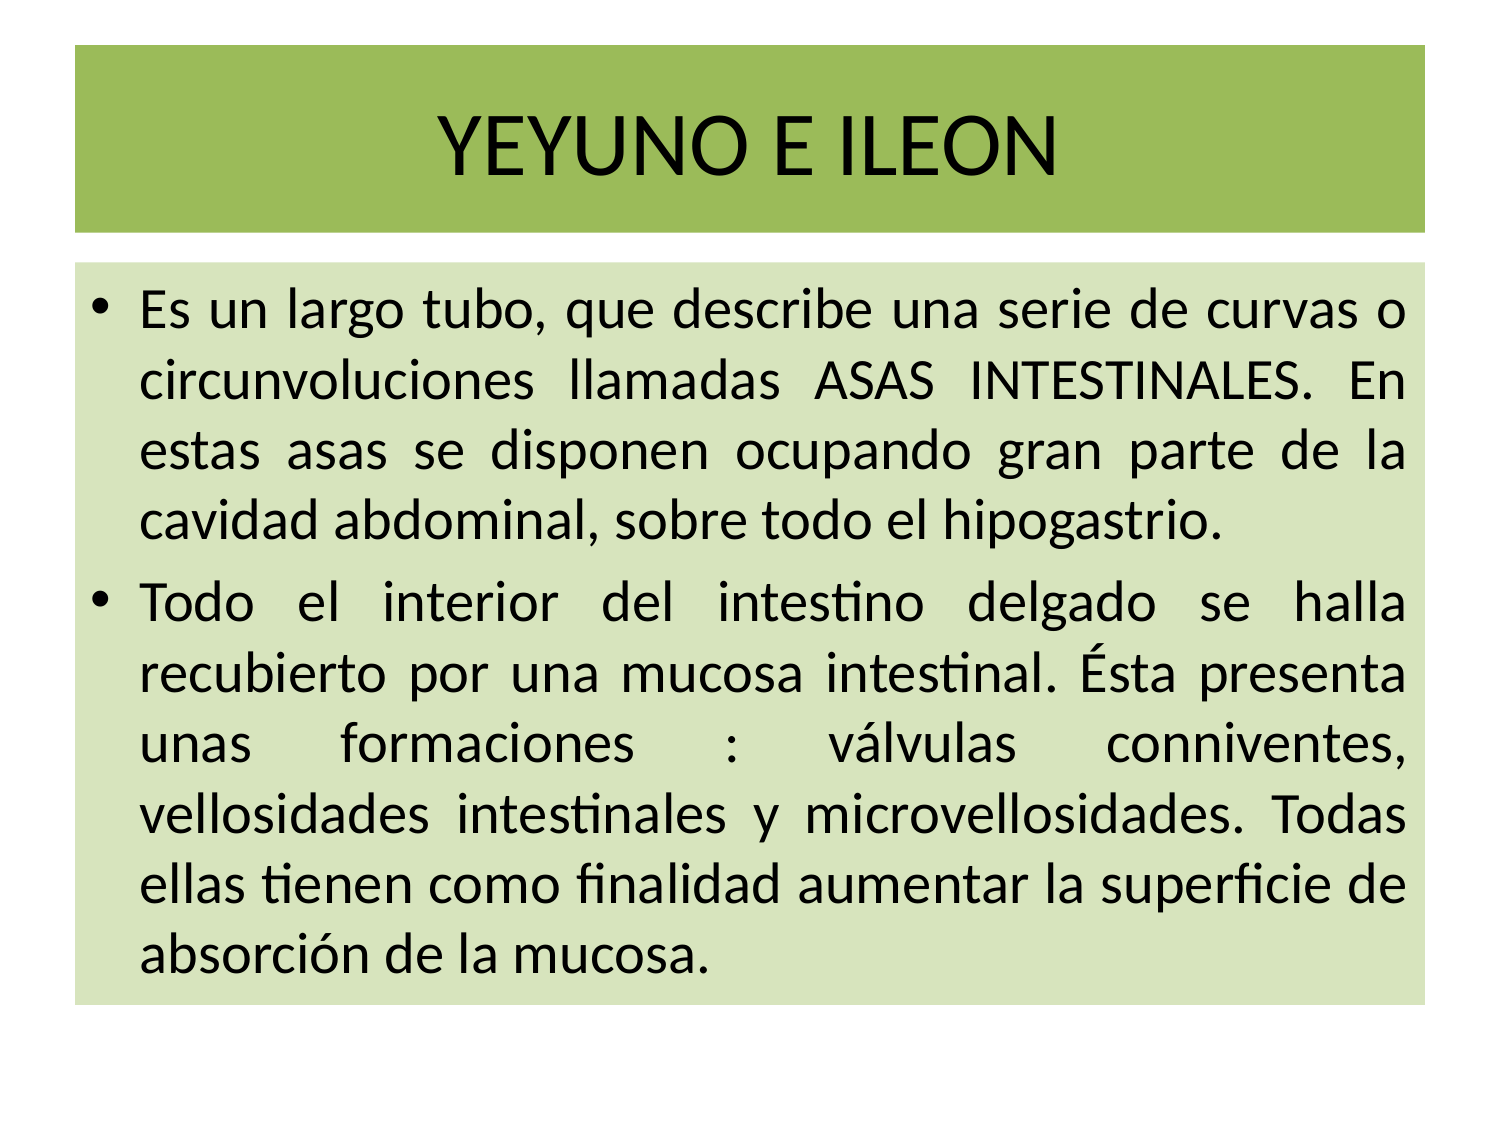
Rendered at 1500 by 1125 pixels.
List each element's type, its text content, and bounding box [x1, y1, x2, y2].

title YEYUNO E ILEON [75, 45, 1425, 233]
list Es un largo tubo, que describe una serie de curvas o circunvoluciones llamadas ASAS INTESTINALES. En estas asas se disponen ocupando gran parte de la cavidad abdominal, sobre todo el hipogastrio. Todo el interior del intestino delgado se halla recubierto por una mucosa intestinal. Ésta presenta unas formaciones : válvulas conniventes, vellosidades intestinales y microvellosidades. Todas ellas tienen como finalidad aumentar la superficie de absorción de la mucosa. [75, 262, 1425, 1005]
